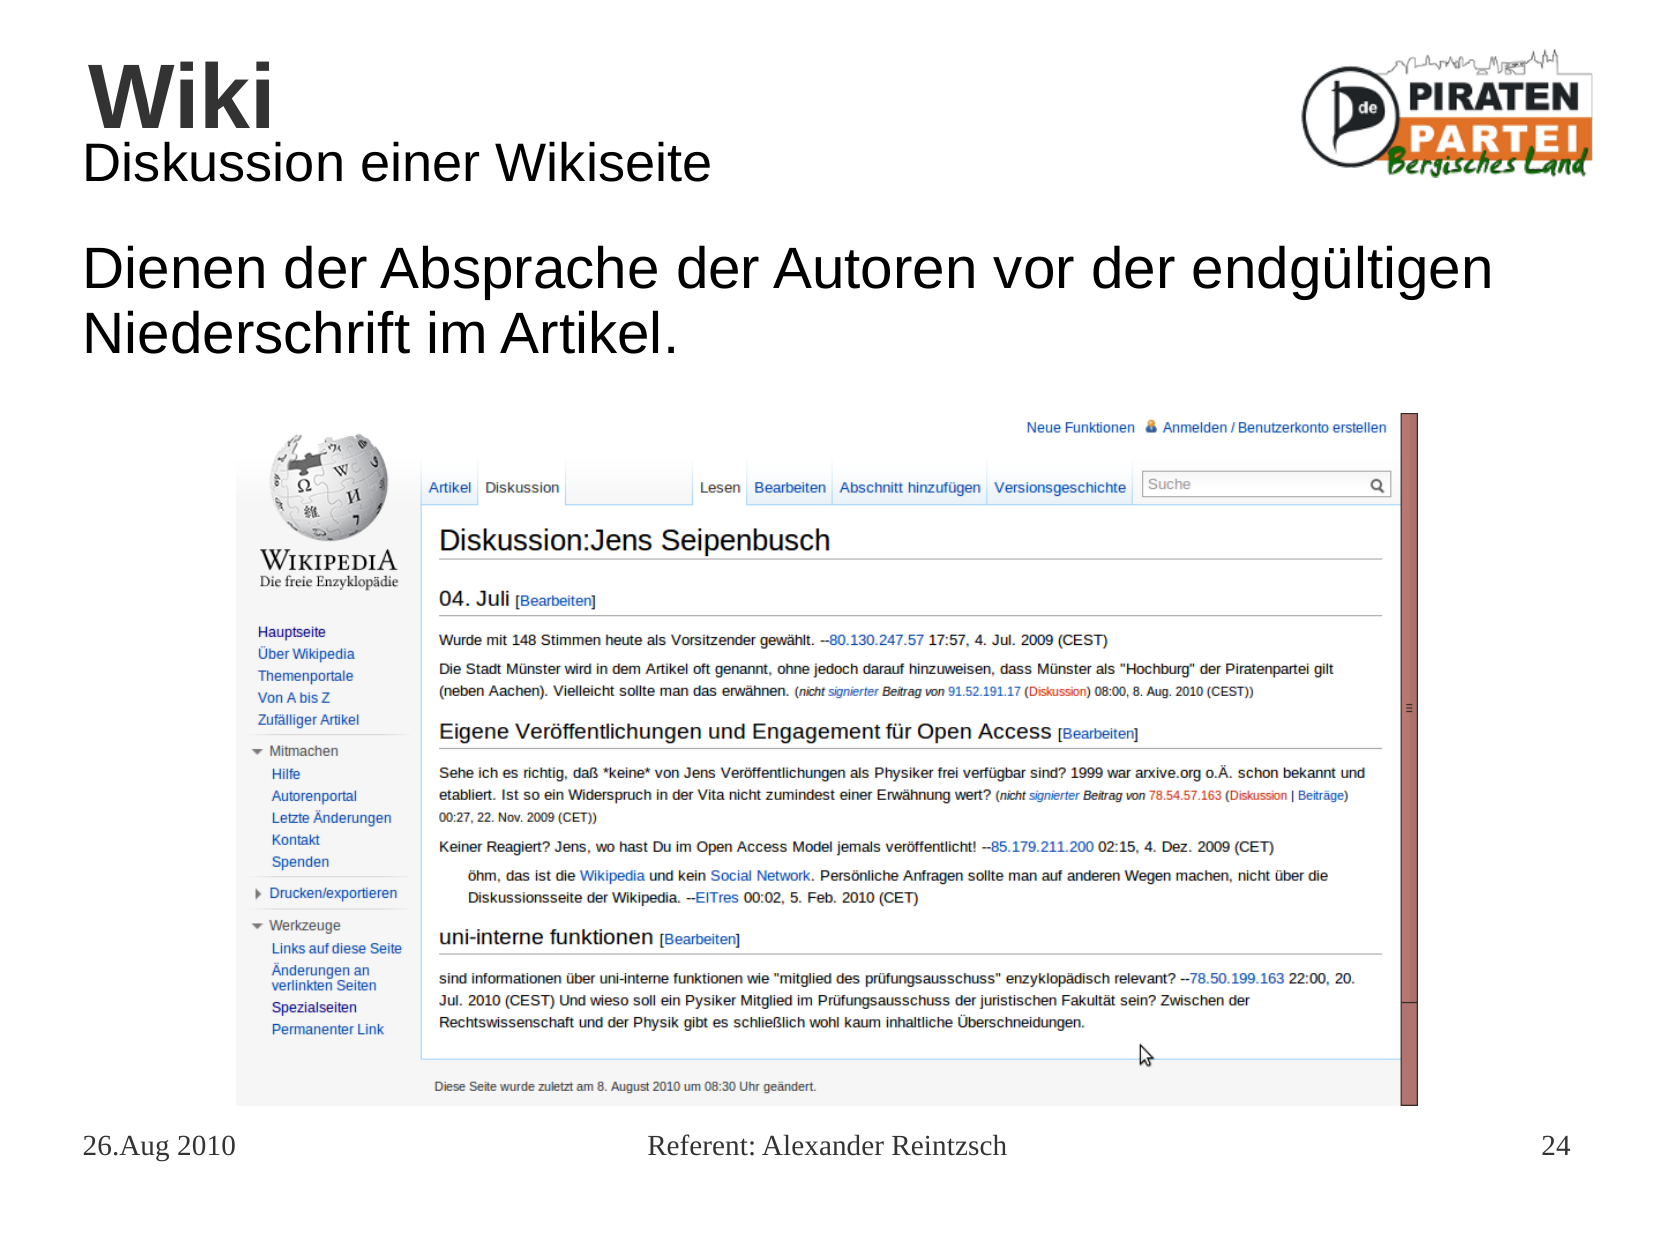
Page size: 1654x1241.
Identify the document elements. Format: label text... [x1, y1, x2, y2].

picture [236, 413, 1418, 1106]
picture [1299, 48, 1595, 178]
list Dienen der Absprache der Autoren vor der endgültigen Niederschrift im Artikel. [82, 236, 1571, 1055]
title Diskussion einer Wikiseite [82, 118, 1300, 207]
